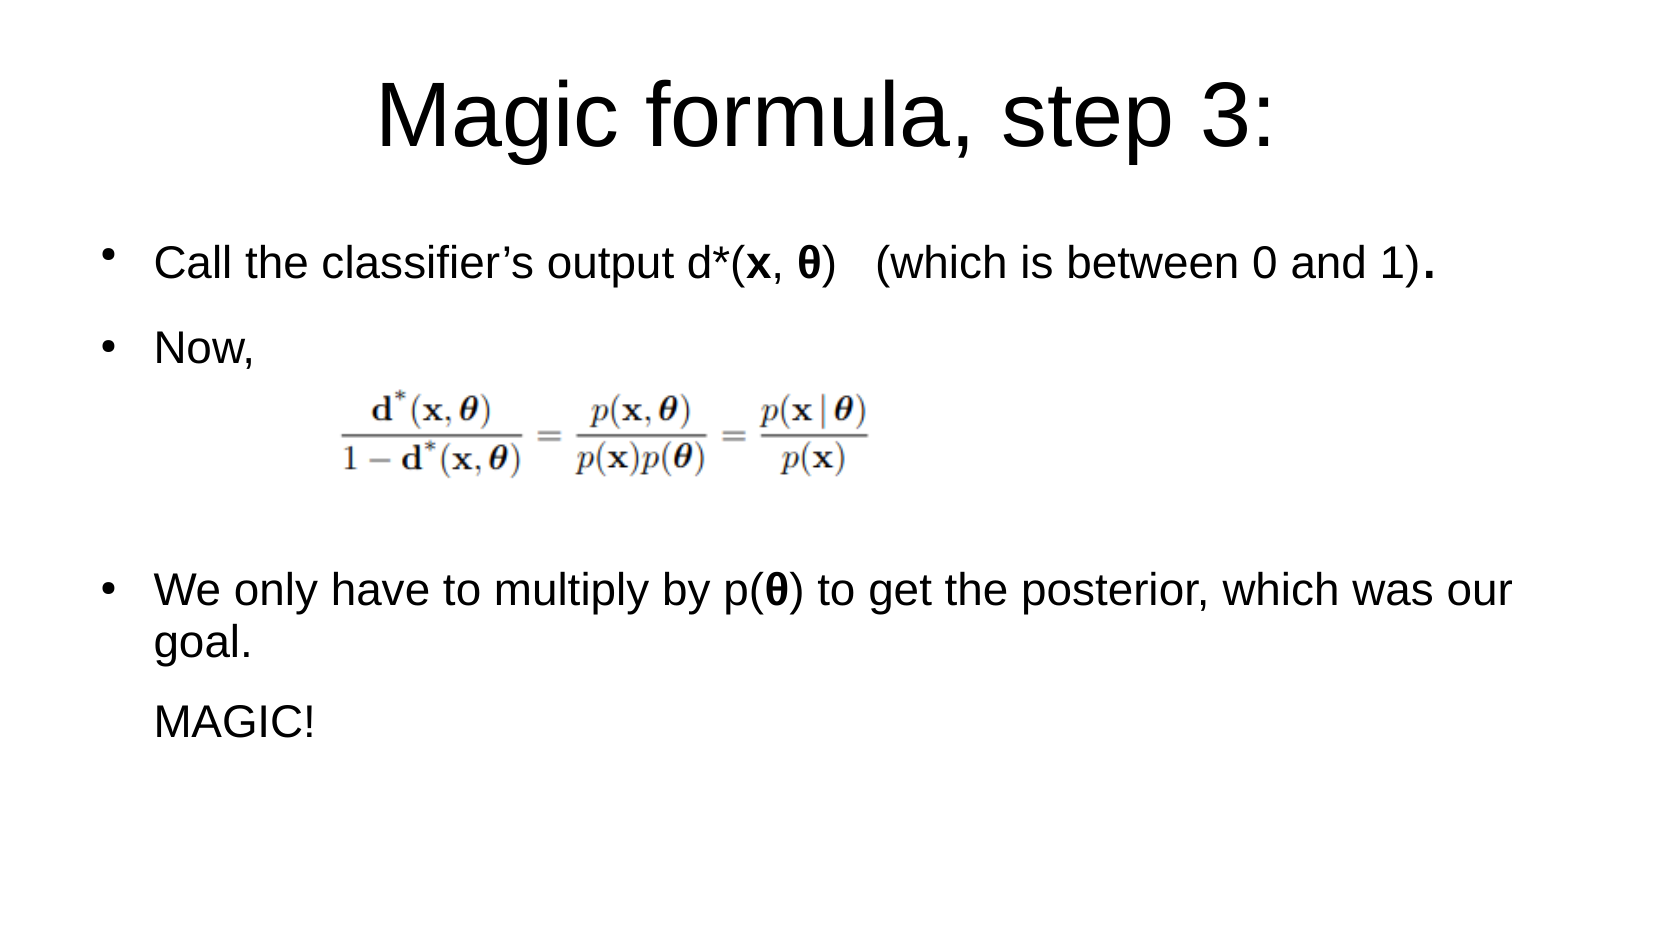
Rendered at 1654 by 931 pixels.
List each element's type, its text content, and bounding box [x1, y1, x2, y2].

title Magic formula, step 3: [82, 37, 1571, 193]
picture [330, 389, 876, 481]
list Call the classifier’s output d*(x, θ) (which is between 0 and 1). Now, We only have to multiply by p(θ) to get the posterior, which was our goal. MAGIC! [82, 217, 1571, 758]
